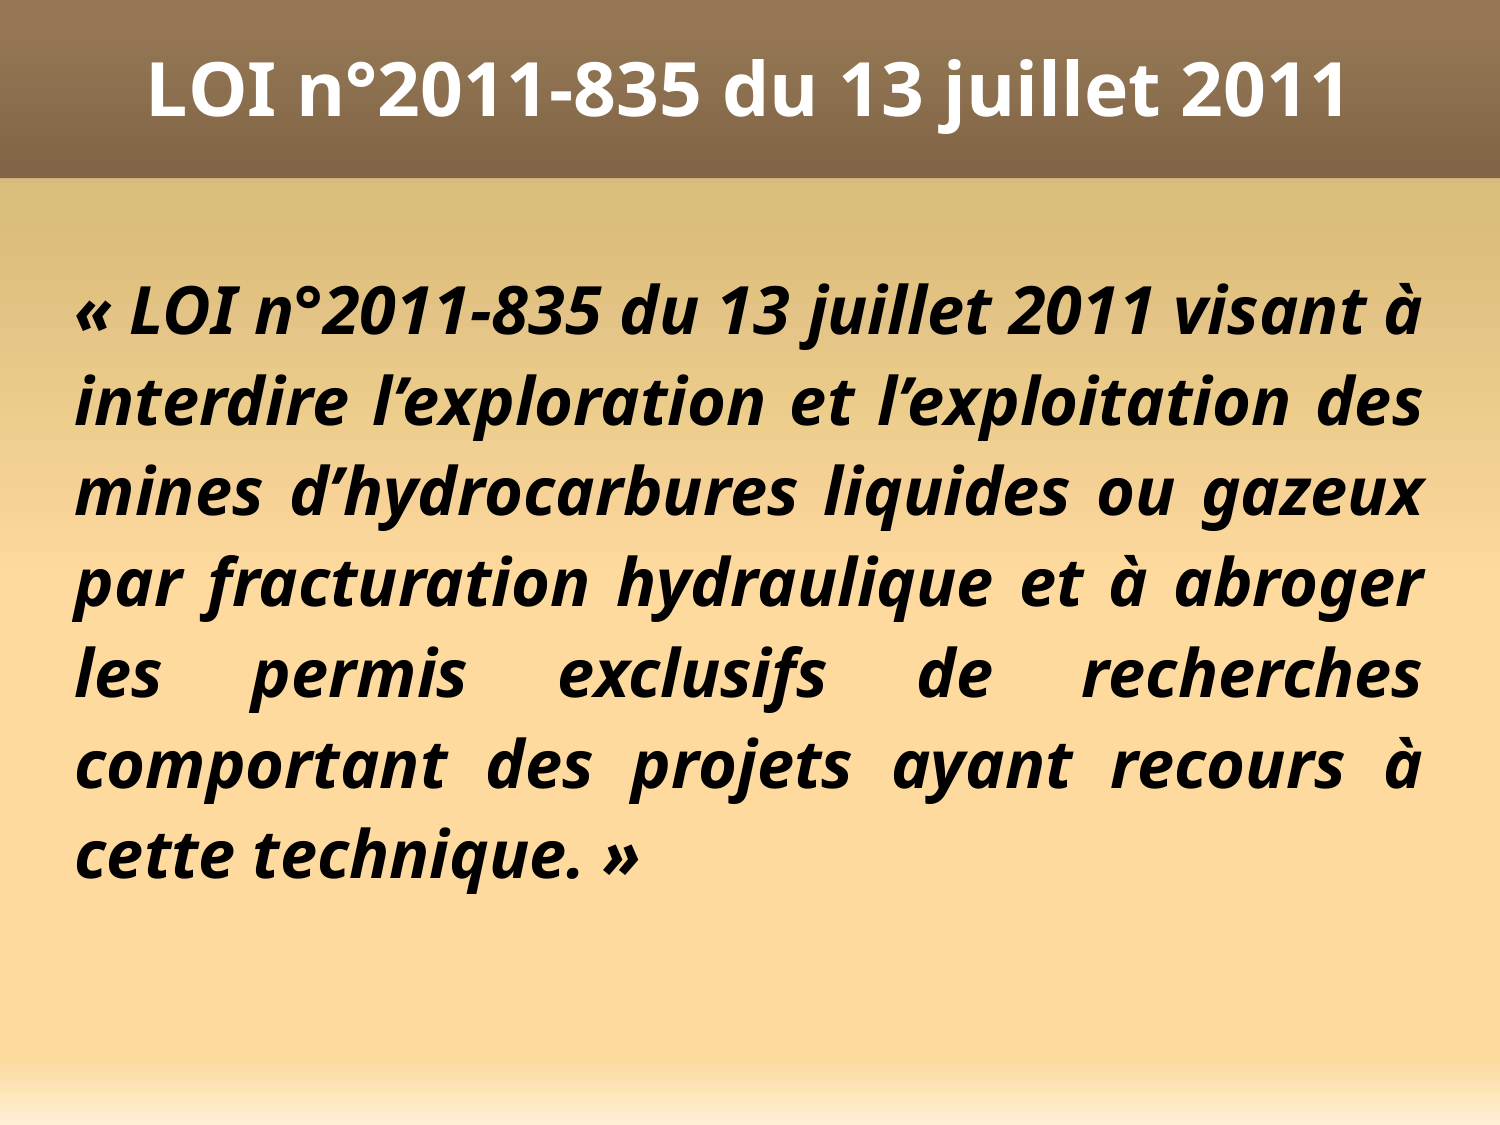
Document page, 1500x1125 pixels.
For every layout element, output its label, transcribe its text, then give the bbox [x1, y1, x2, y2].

list « LOI n°2011-835 du 13 juillet 2011 visant à interdire l’exploration et l’exploitation des mines d’hydrocarbures liquides ou gazeux par fracturation hydraulique et à abroger les permis exclusifs de recherches comportant des projets ayant recours à cette technique. » [74, 263, 1425, 1067]
picture [0, 0, 1500, 1125]
title LOI n°2011-835 du 13 juillet 2011 [52, 0, 1448, 203]
